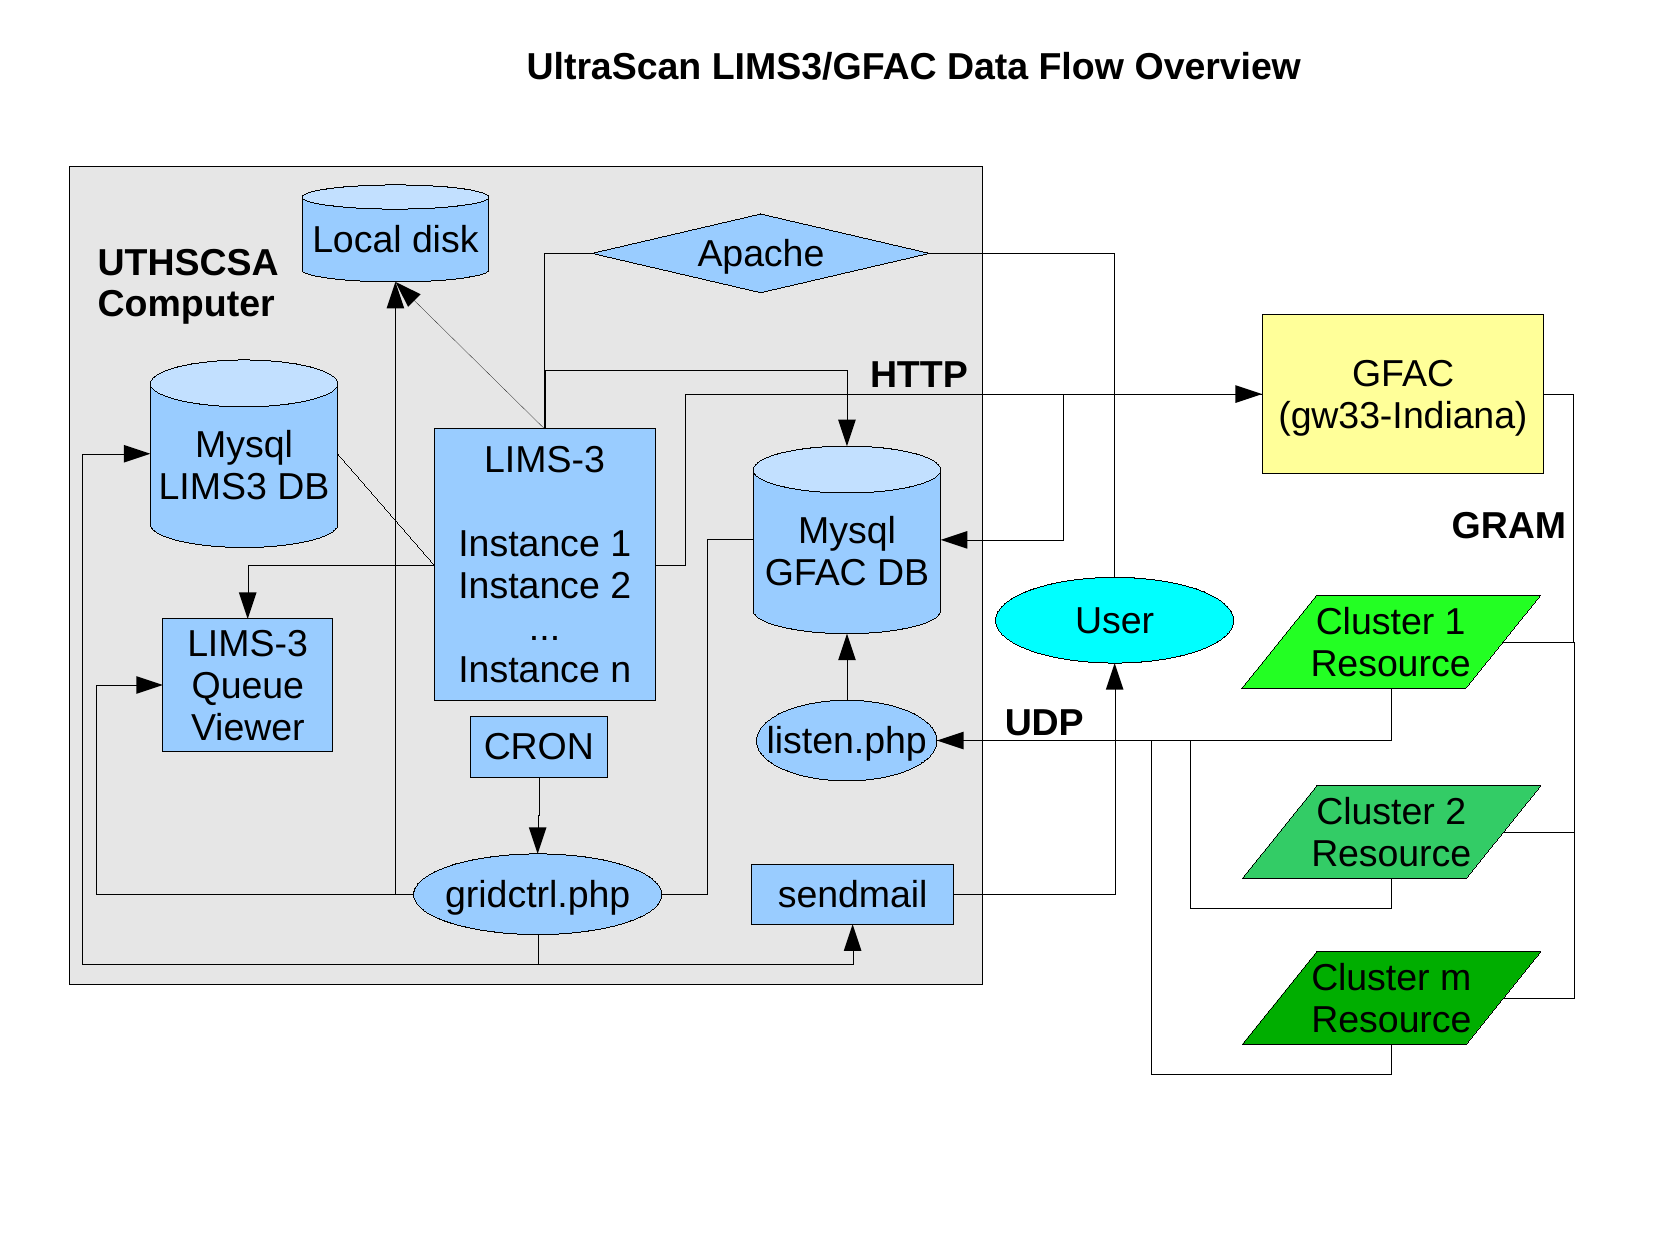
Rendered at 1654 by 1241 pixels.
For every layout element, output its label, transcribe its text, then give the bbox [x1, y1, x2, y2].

text_box CRON [470, 716, 608, 778]
text_box LIMS-3 Instance 1 Instance 2 ... Instance n [434, 428, 656, 701]
text_box Apache [593, 213, 930, 293]
text_box [97, 566, 395, 894]
text_box gridctrl.php [413, 853, 662, 935]
text_box UTHSCSA Computer [82, 233, 302, 333]
text_box Mysql GFAC DB [753, 473, 941, 634]
text_box [546, 371, 847, 565]
text_box UltraScan LIMS3/GFAC Data Flow Overview [511, 38, 1437, 96]
text_box User [995, 577, 1234, 664]
text_box sendmail [751, 864, 954, 925]
text_box UDP [989, 741, 1105, 751]
text_box [396, 293, 542, 565]
text_box GRAM [1436, 497, 1584, 554]
text_box HTTP [855, 345, 992, 403]
text_box Cluster m Resource [1242, 951, 1541, 1045]
text_box LIMS-3 Queue Viewer [162, 618, 333, 752]
text_box UDP [989, 694, 1105, 740]
text_box [539, 540, 983, 964]
text_box [396, 395, 847, 894]
text_box listen.php [756, 700, 937, 781]
text_box [69, 166, 983, 985]
text_box [545, 254, 983, 394]
text_box [848, 395, 983, 540]
text_box Cluster 1 Resource [1241, 595, 1541, 689]
text_box GFAC (gw33-Indiana) [1262, 314, 1544, 474]
text_box Mysql LIMS3 DB [150, 387, 338, 548]
text_box Local disk [302, 199, 489, 282]
text_box [848, 541, 983, 740]
text_box Cluster 2 Resource [1242, 785, 1541, 879]
